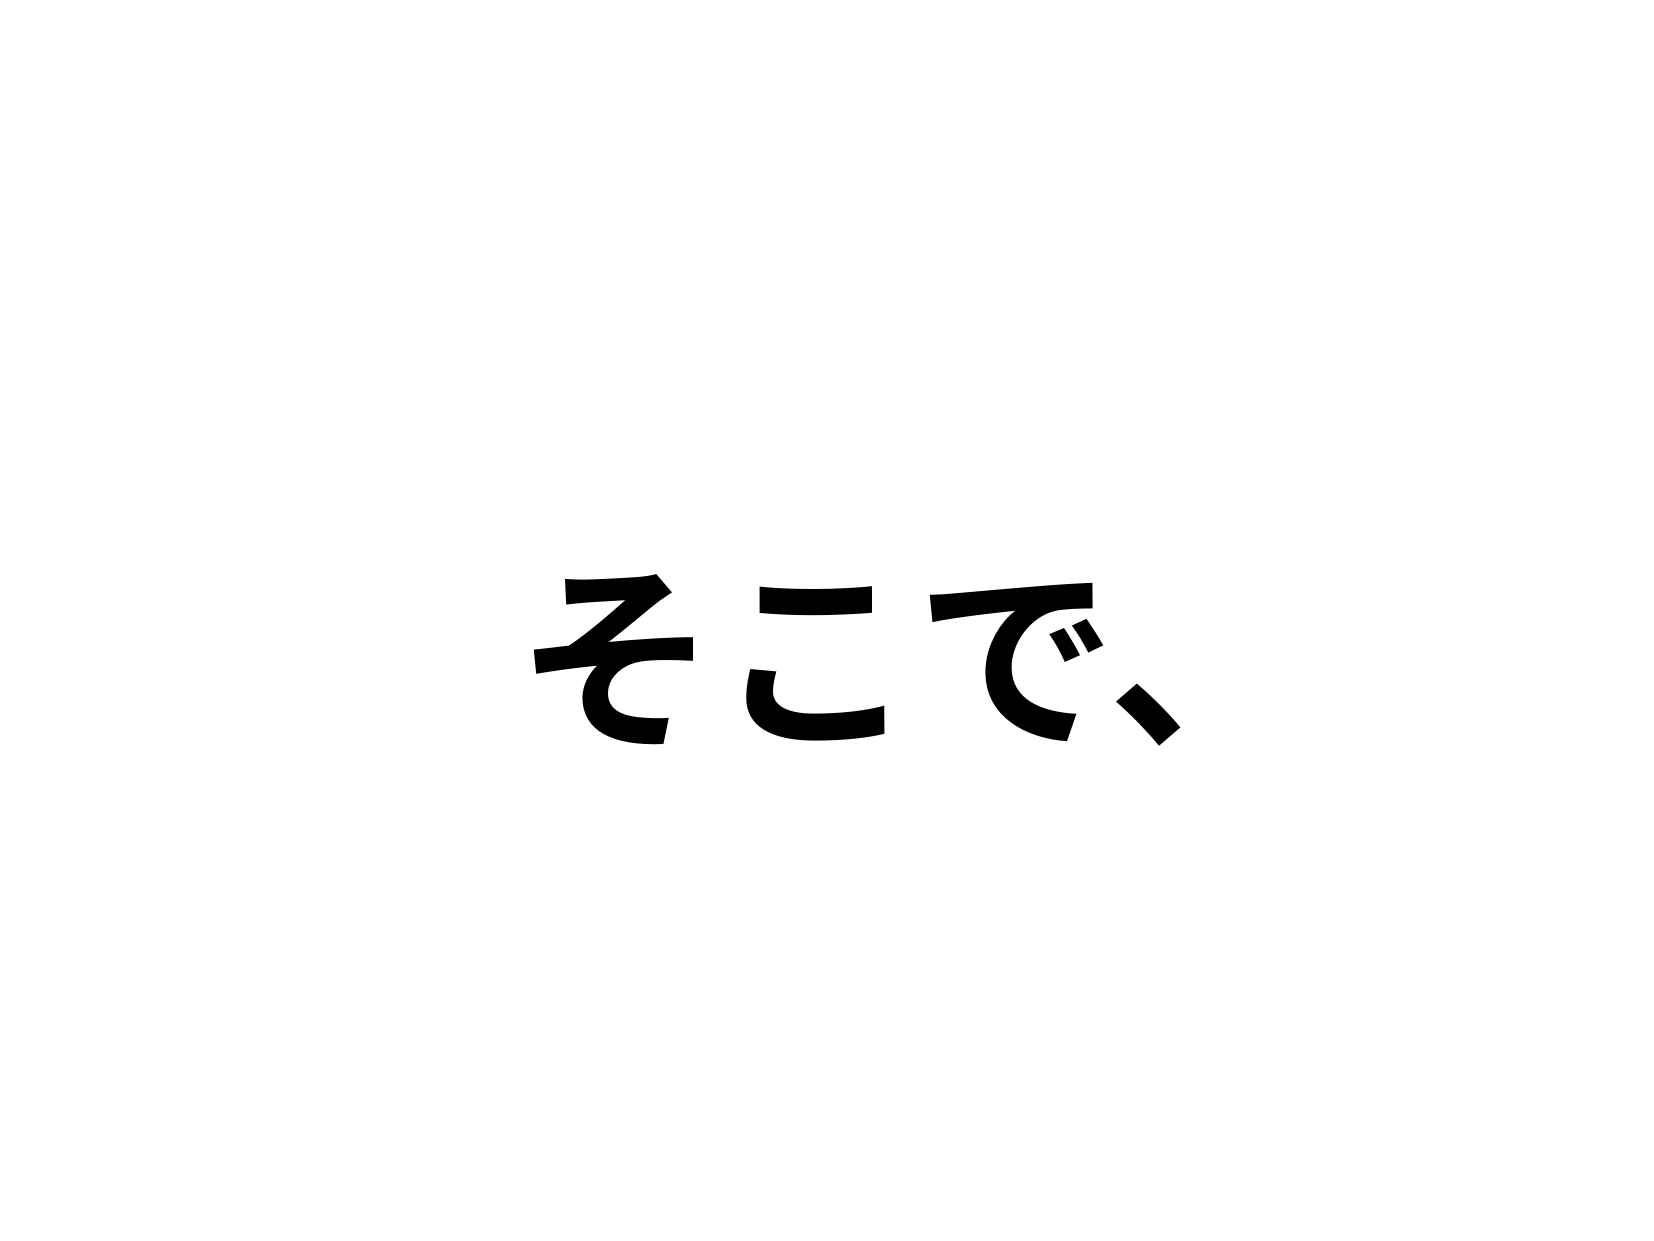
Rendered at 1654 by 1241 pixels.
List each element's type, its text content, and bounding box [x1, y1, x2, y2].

text_box そこで、 [501, 493, 1151, 724]
